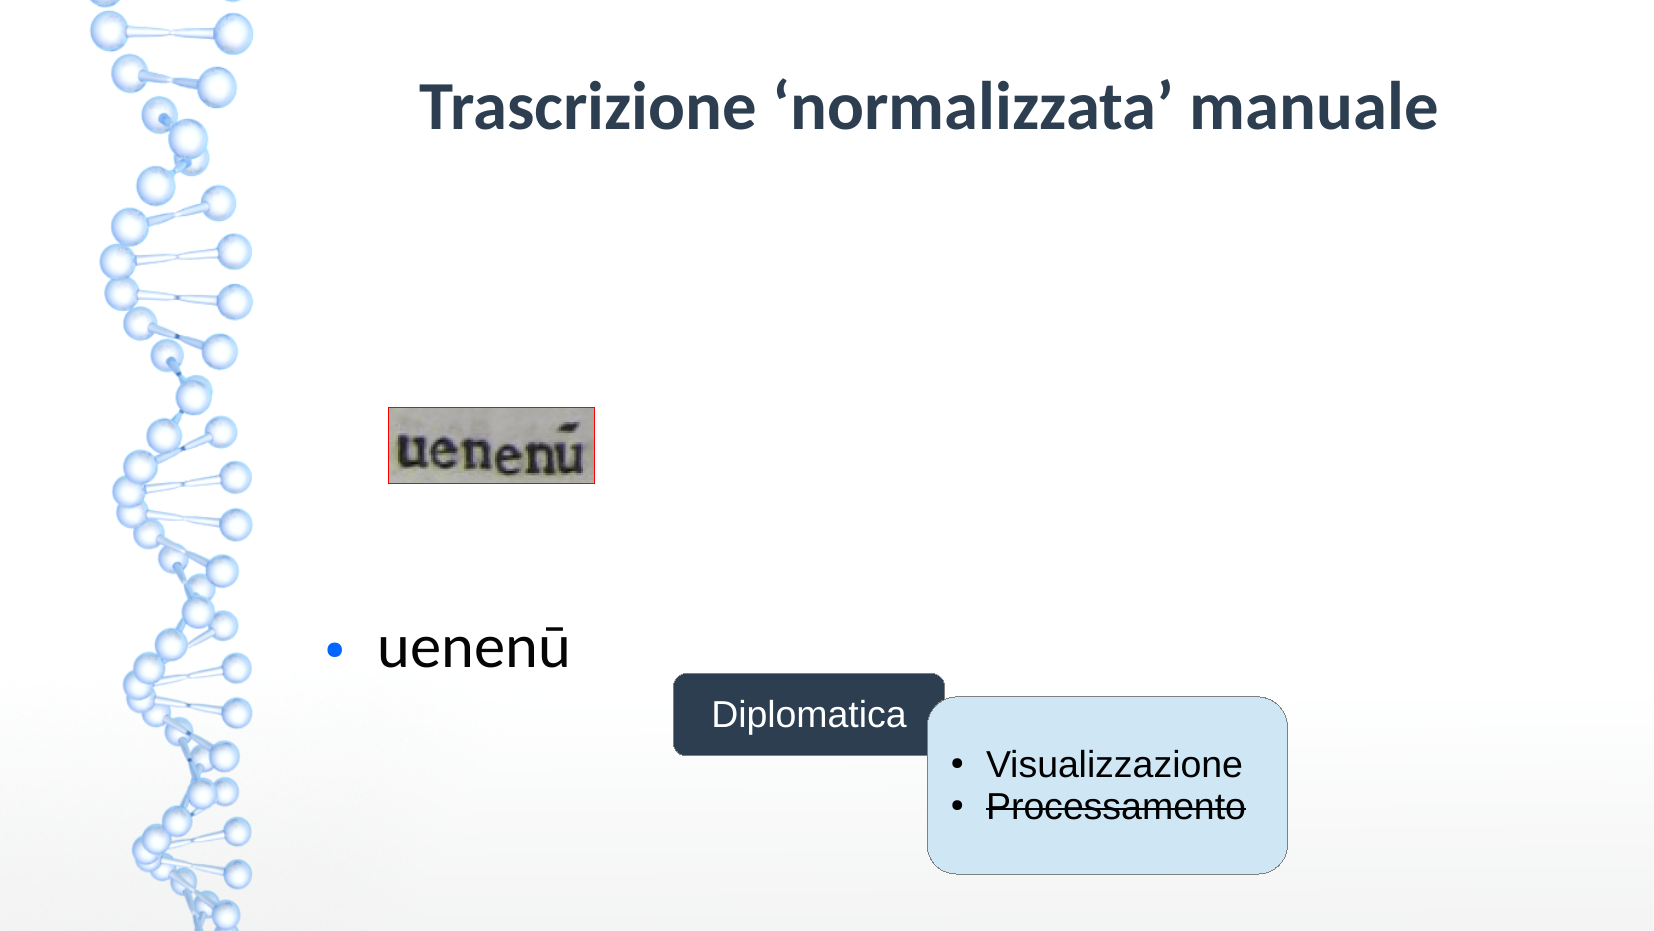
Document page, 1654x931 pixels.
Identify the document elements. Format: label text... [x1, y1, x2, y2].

text_box Diplomatica [673, 673, 945, 756]
text_box Visualizzazione Processamento [927, 696, 1288, 875]
picture [0, 0, 1654, 931]
title Trascrizione ‘normalizzata’ manuale [265, 35, 1595, 189]
list uenenū [307, 620, 626, 703]
